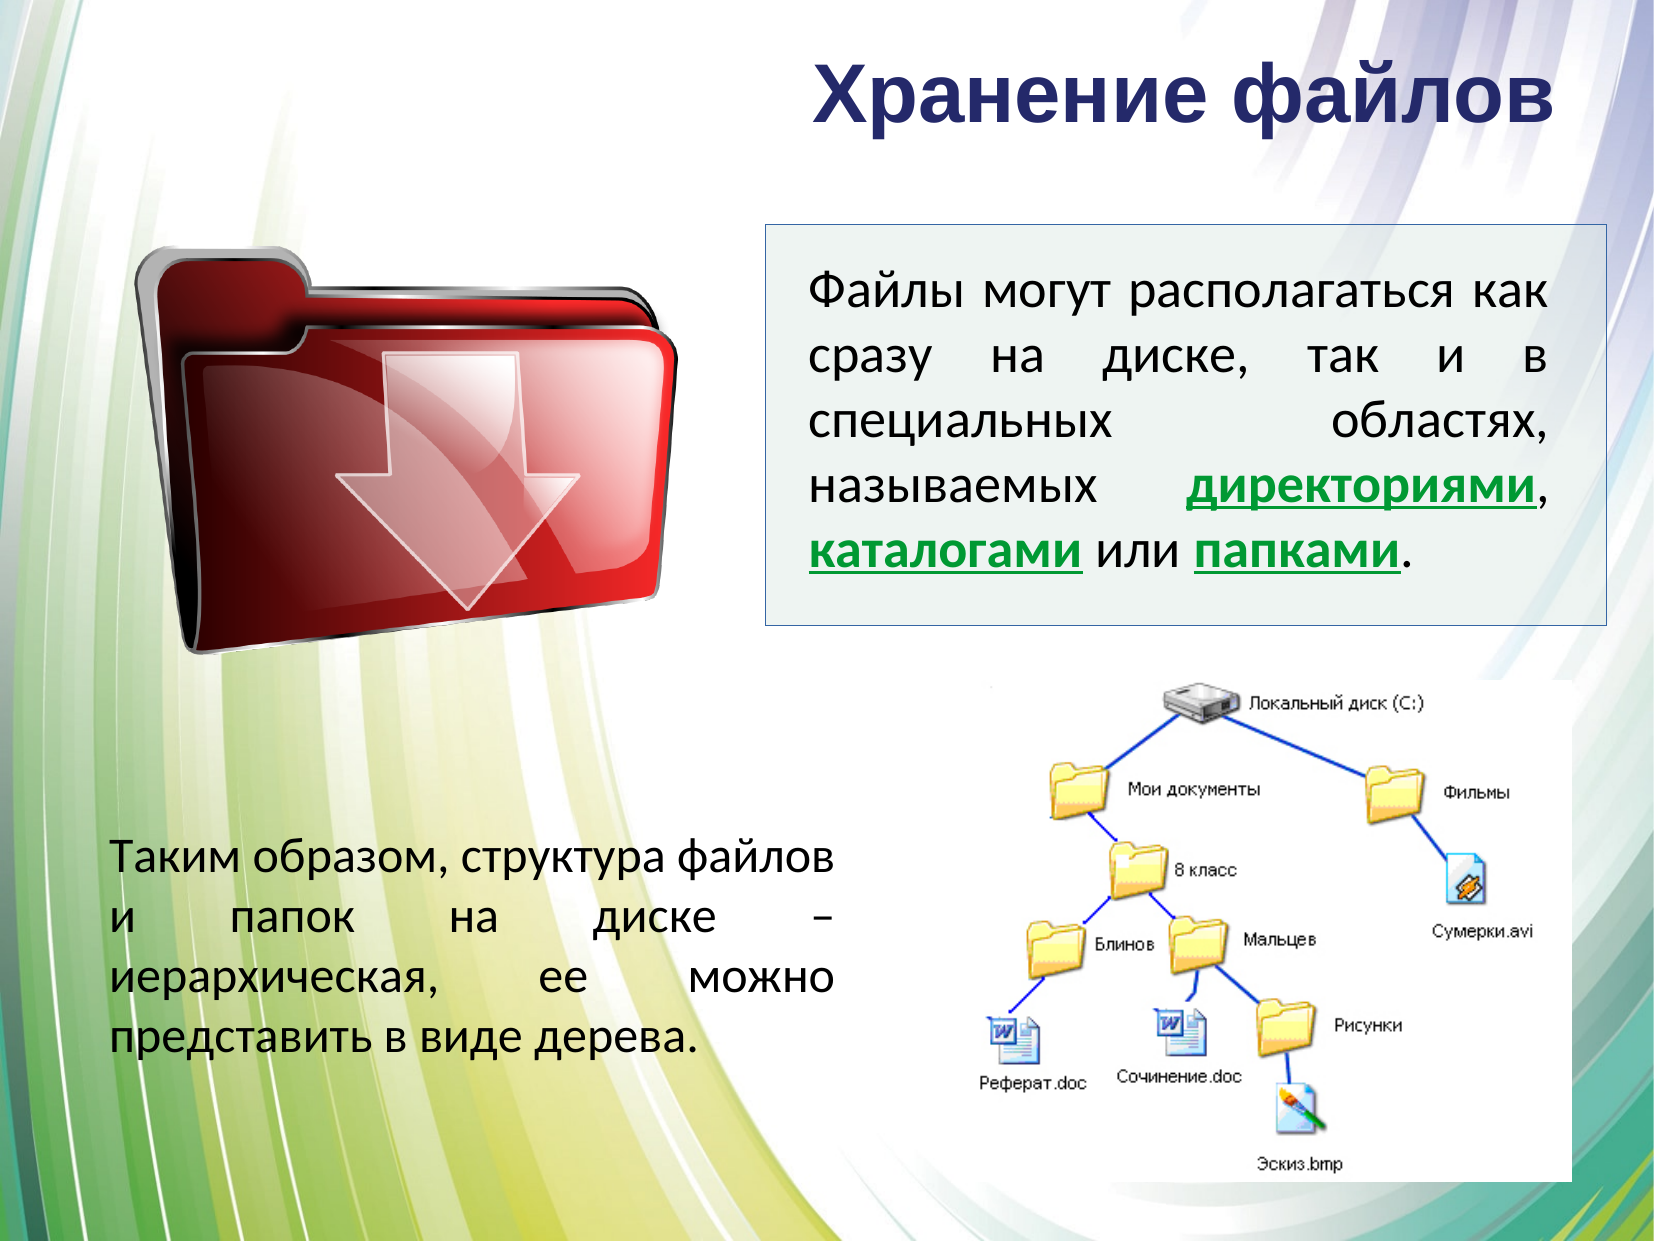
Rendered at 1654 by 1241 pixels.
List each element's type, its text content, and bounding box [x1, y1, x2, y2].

text_box Хранение файлов [84, 34, 1571, 154]
text_box Файлы могут располагаться как сразу на диске, так и в специальных областях, называемых директориями, каталогами или папками. [793, 245, 1565, 586]
picture [0, 0, 1654, 1241]
text_box Таким образом, структура файлов и папок на диске – иерархическая, ее можно представить в виде дерева. [94, 814, 851, 1071]
text_box [765, 224, 1607, 626]
